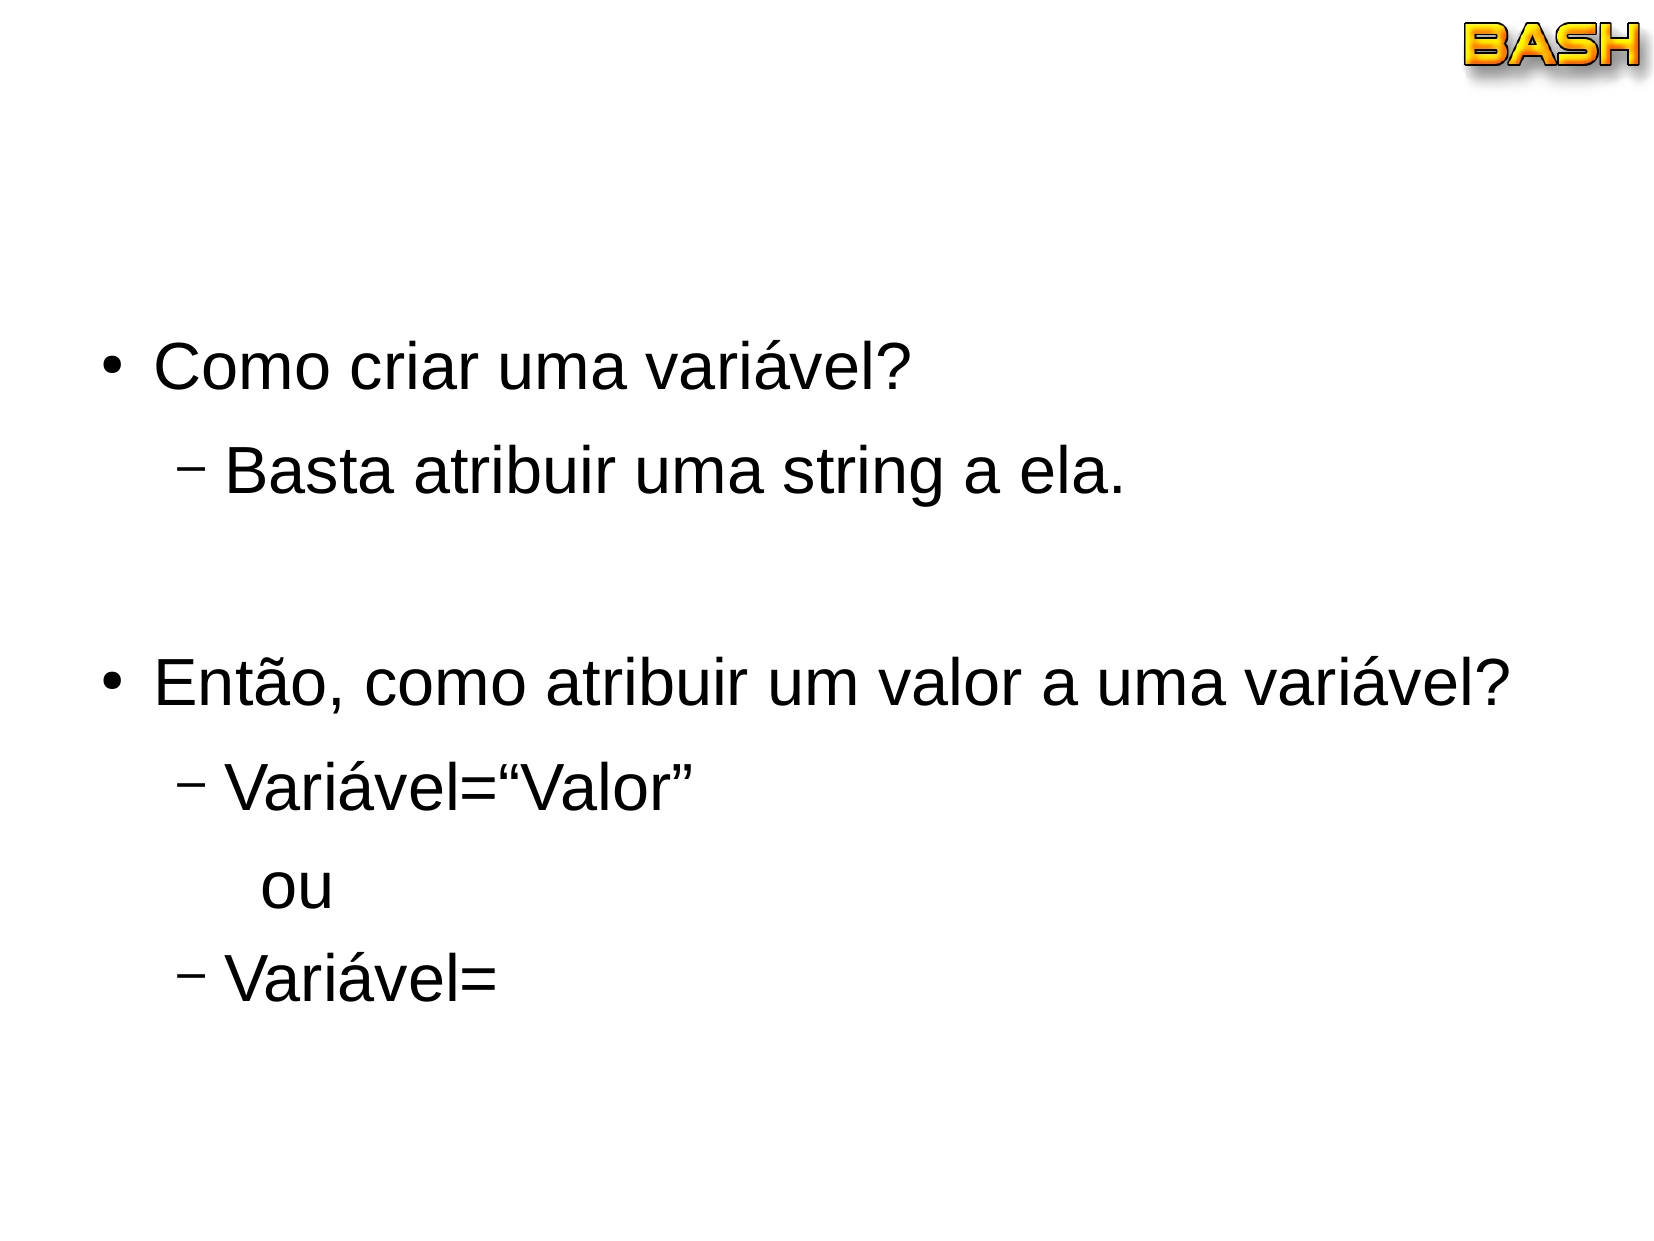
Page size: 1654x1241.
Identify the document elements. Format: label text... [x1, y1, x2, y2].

picture [1450, 0, 1654, 96]
list Como criar uma variável? Basta atribuir uma string a ela. Então, como atribuir um valor a uma variável? Variável=“Valor” ou Variável= [82, 224, 1571, 1016]
